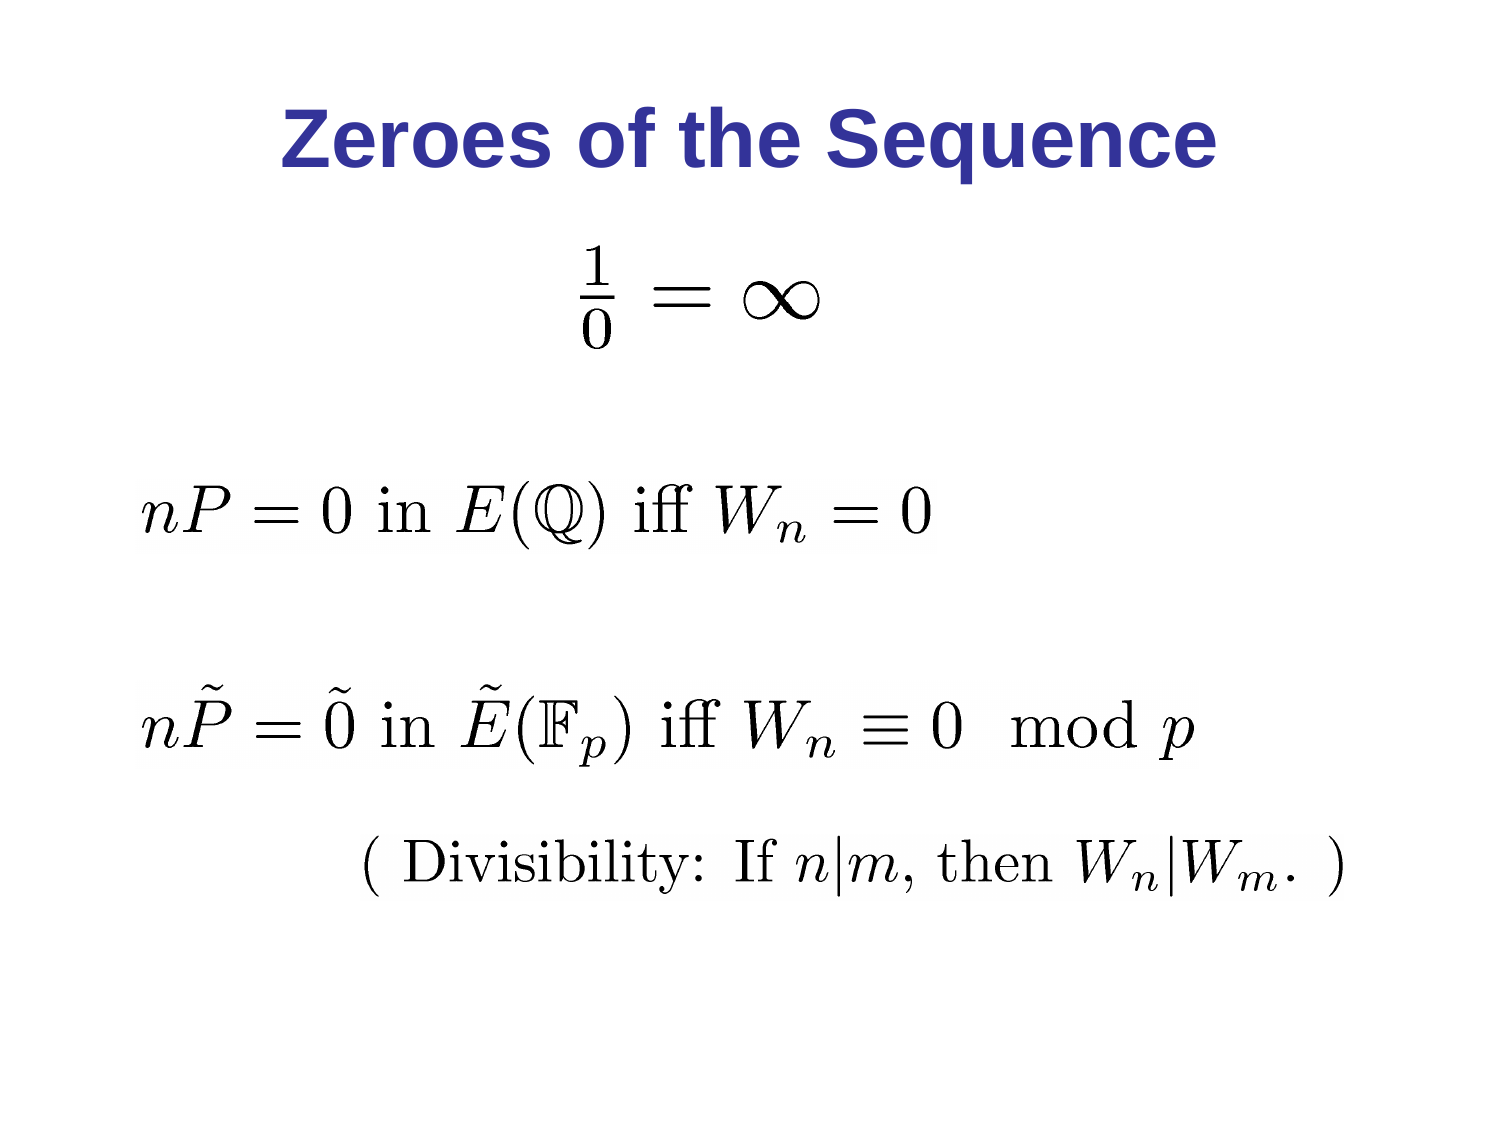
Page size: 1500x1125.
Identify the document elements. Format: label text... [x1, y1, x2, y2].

picture [572, 243, 821, 355]
picture [135, 680, 1199, 769]
title Zeroes of the Sequence [75, 45, 1426, 233]
picture [360, 834, 1344, 901]
picture [135, 479, 937, 554]
